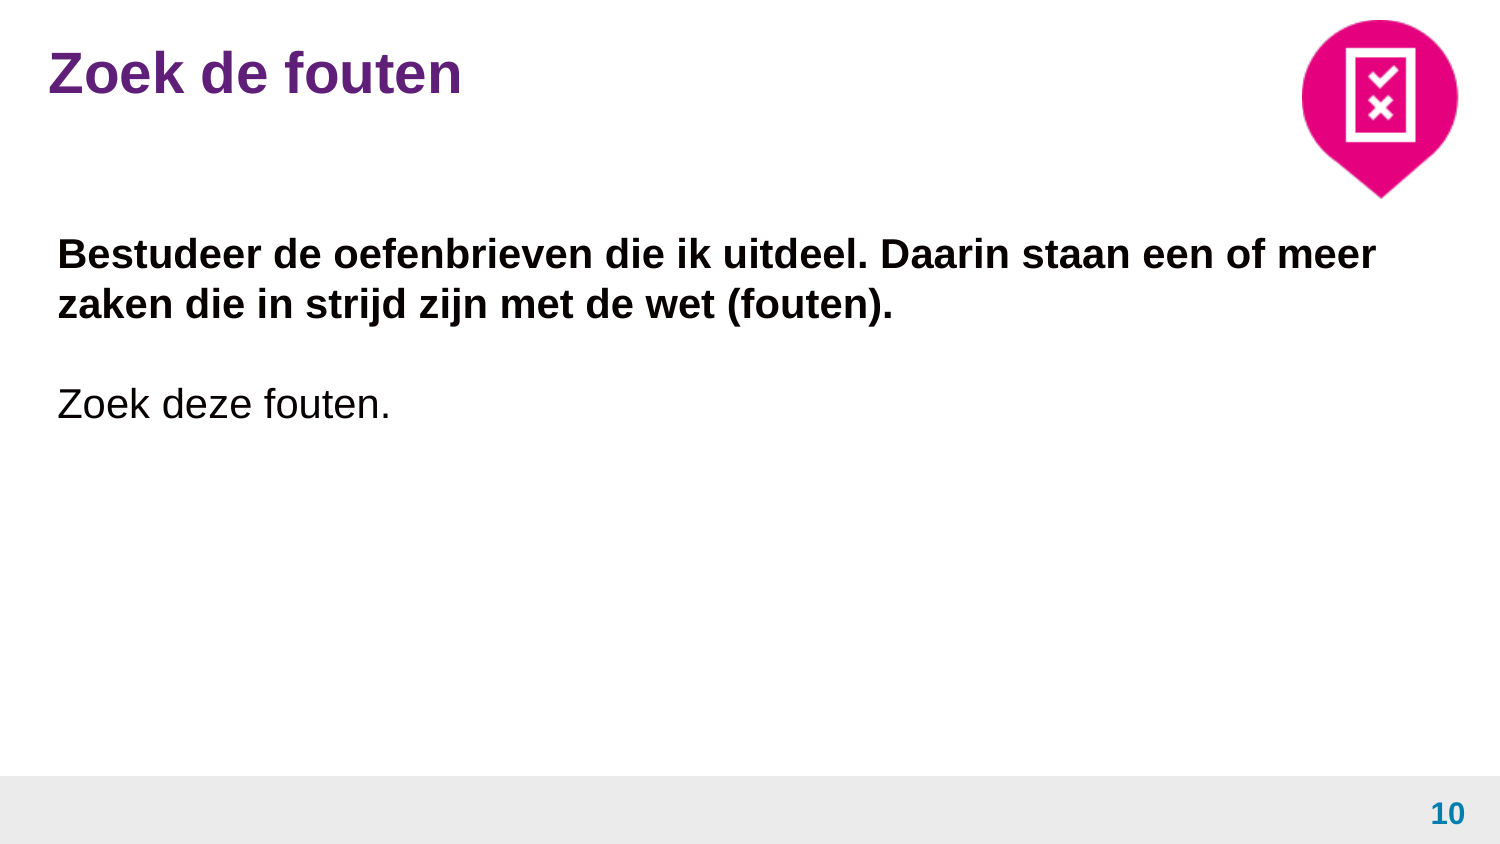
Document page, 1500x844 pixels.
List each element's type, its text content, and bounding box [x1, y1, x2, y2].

text_box Bestudeer de oefenbrieven die ik uitdeel. Daarin staan een of meer zaken die in strijd zijn met de wet (fouten). Zoek deze fouten. [50, 141, 1400, 538]
picture [1302, 20, 1460, 202]
text_box 10 [1423, 786, 1492, 838]
text_box Zoek de fouten [41, 0, 1392, 141]
text_box [0, 776, 1500, 844]
